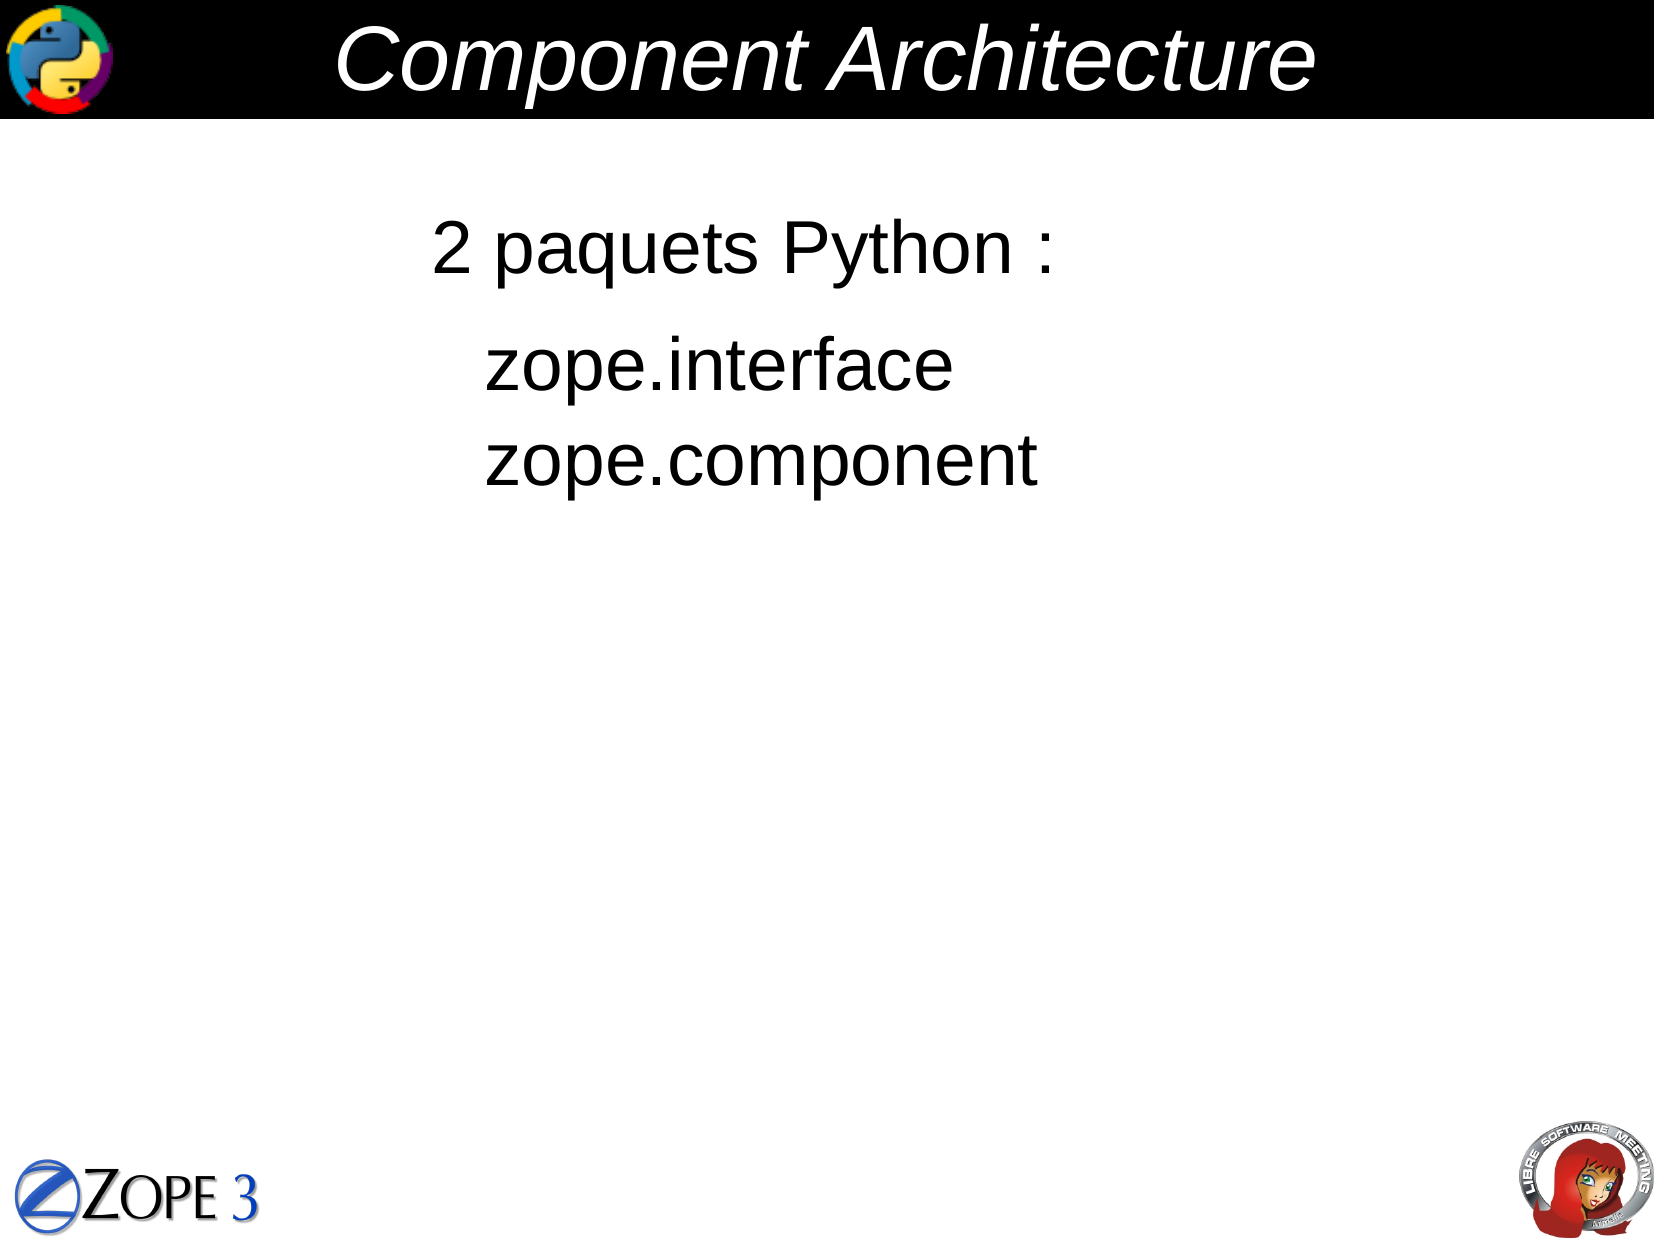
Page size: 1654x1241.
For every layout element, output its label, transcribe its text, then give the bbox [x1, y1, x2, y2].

title Component Architecture [82, 0, 1571, 119]
picture [1519, 1121, 1654, 1238]
picture [6, 5, 82, 114]
list 2 paquets Python : zope.interface zope.component [413, 205, 1388, 502]
picture [0, 1144, 266, 1241]
